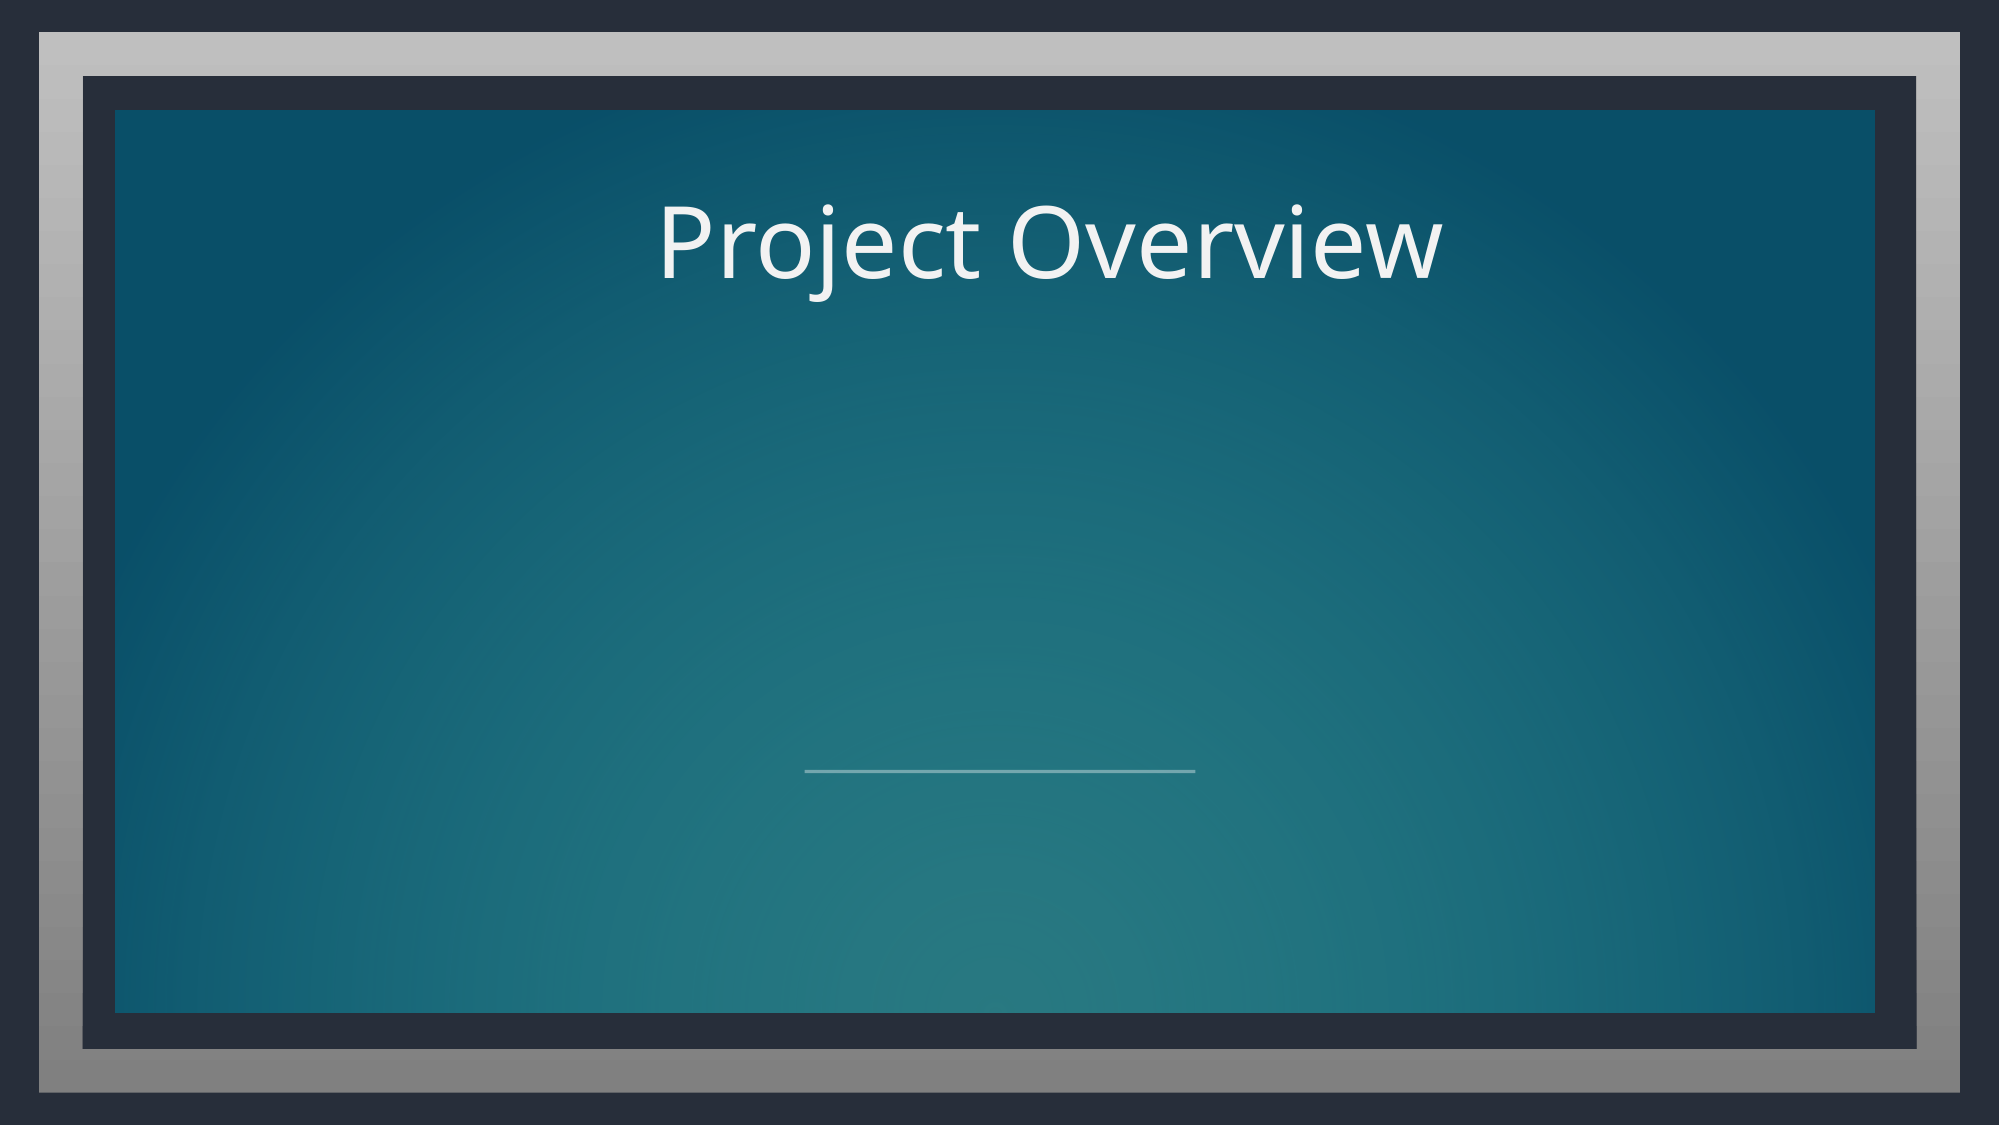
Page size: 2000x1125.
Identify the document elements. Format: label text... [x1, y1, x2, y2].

text_box Setup R/W Federated Node [804, 769, 1196, 774]
text_box Project Overview [525, 171, 1576, 306]
text_box [38, 32, 1961, 1093]
